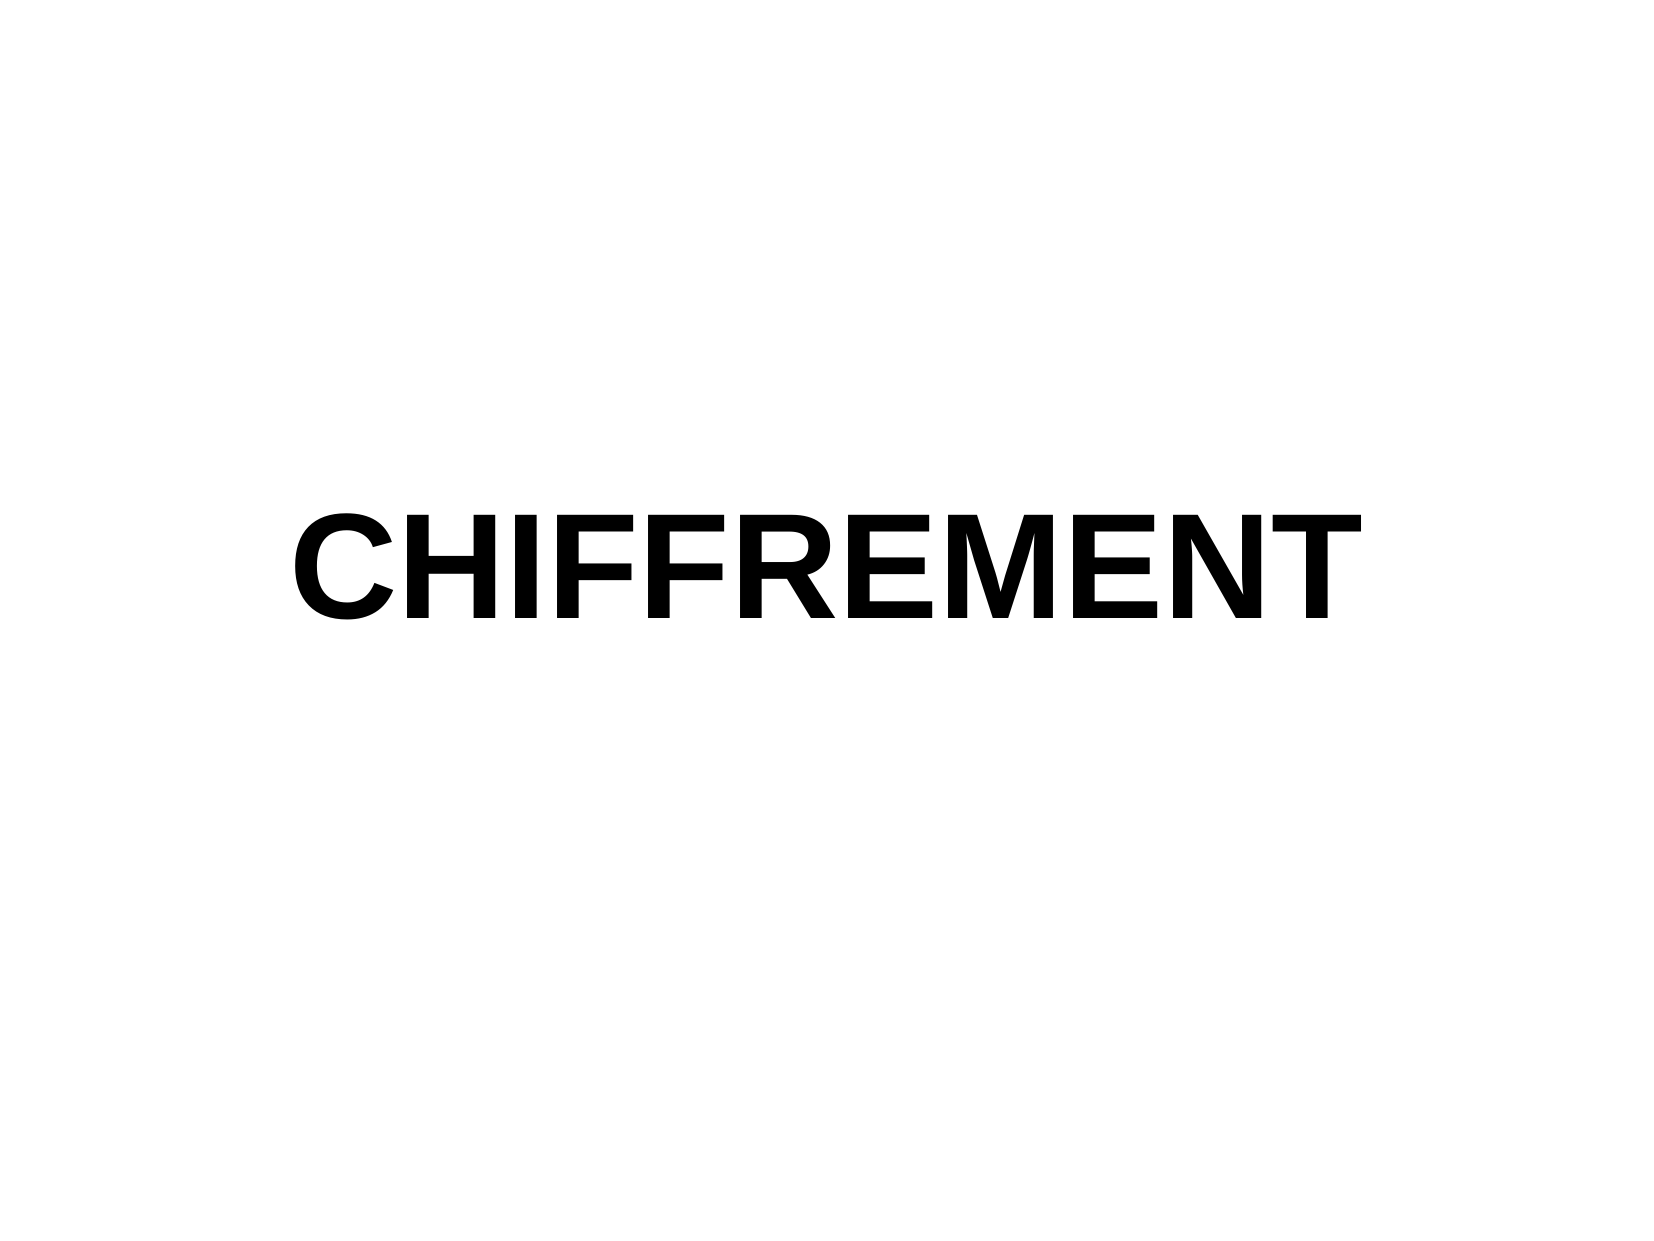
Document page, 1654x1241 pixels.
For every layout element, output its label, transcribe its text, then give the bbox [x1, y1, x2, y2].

title CHIFFREMENT [82, 462, 1571, 670]
